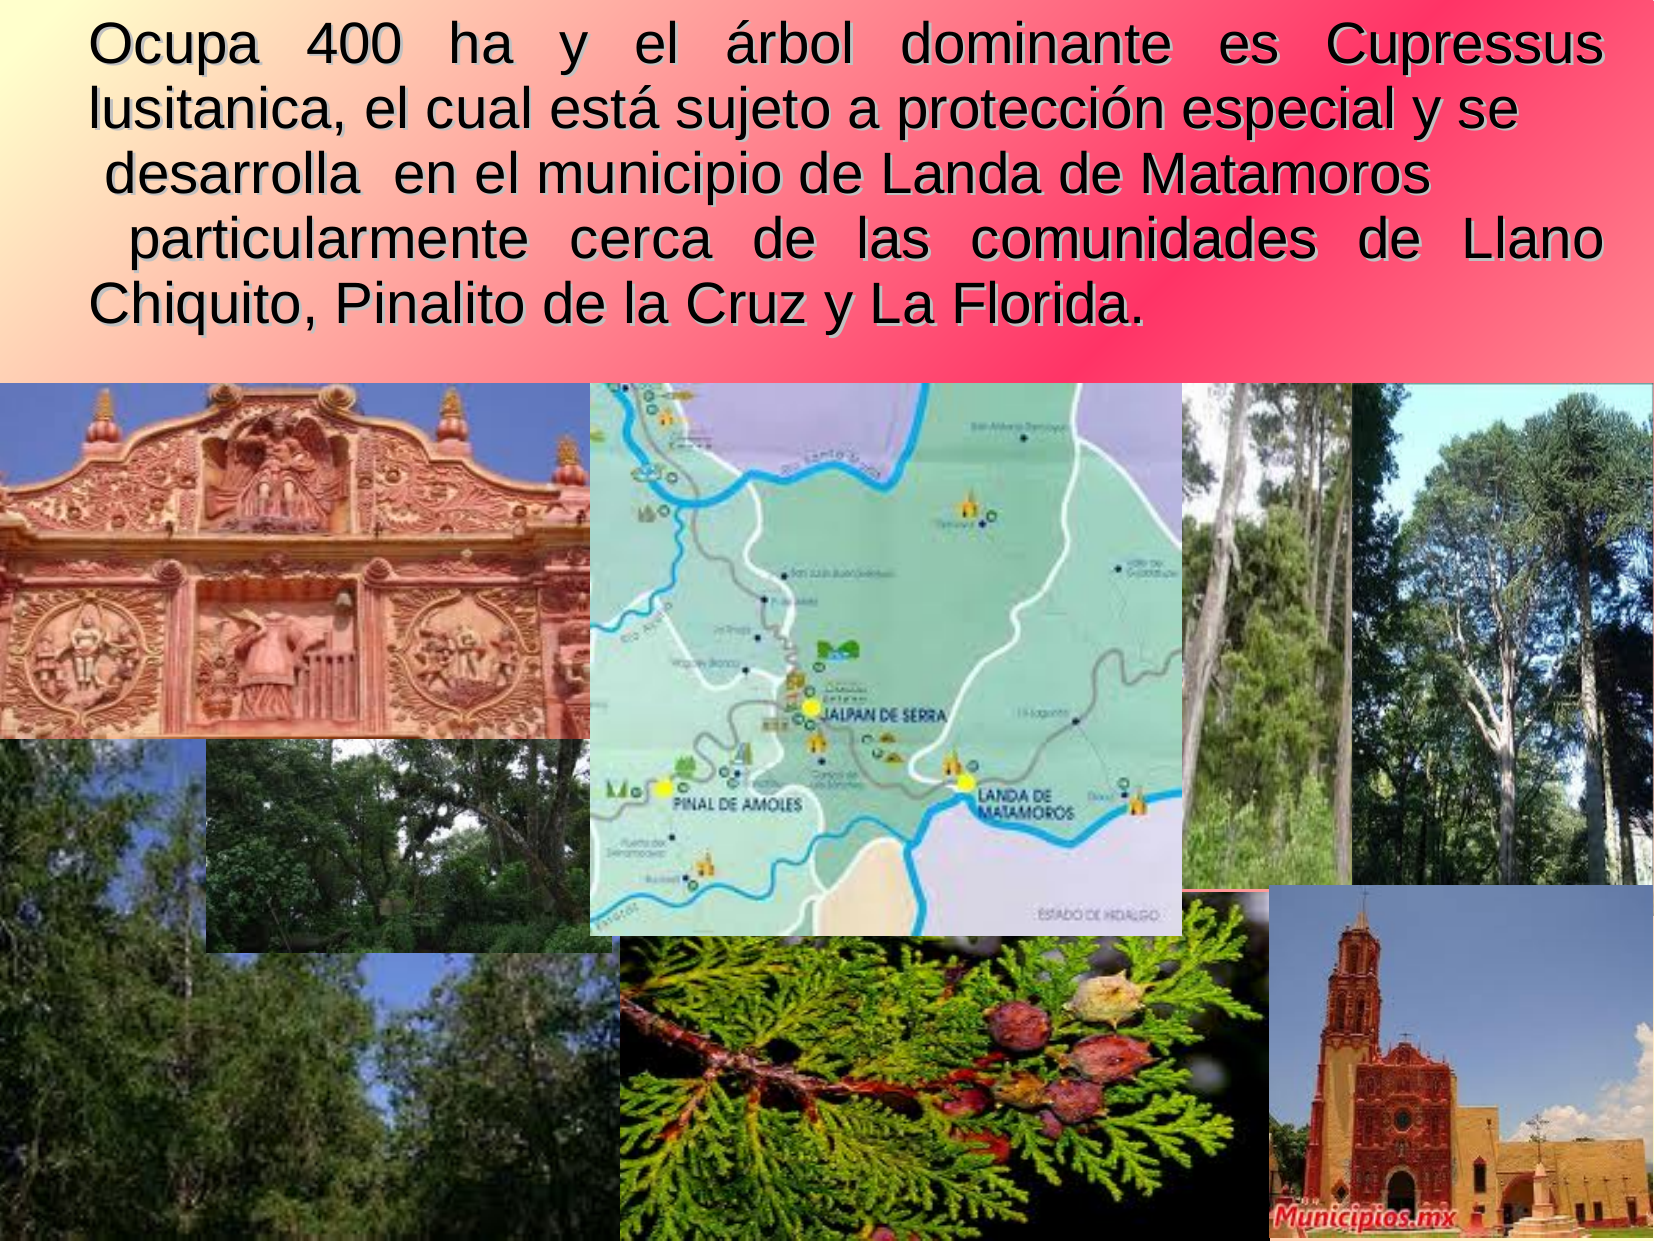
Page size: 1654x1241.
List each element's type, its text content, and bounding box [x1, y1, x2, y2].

picture [0, 383, 1654, 1241]
subtitle Ocupa 400 ha y el árbol dominante es Cupressus lusitanica, el cual está sujeto a protección especial y se desarrolla en el municipio de Landa de Matamoros particularmente cerca de las comunidades de Llano Chiquito, Pinalito de la Cruz y La Florida. [88, 0, 1607, 383]
